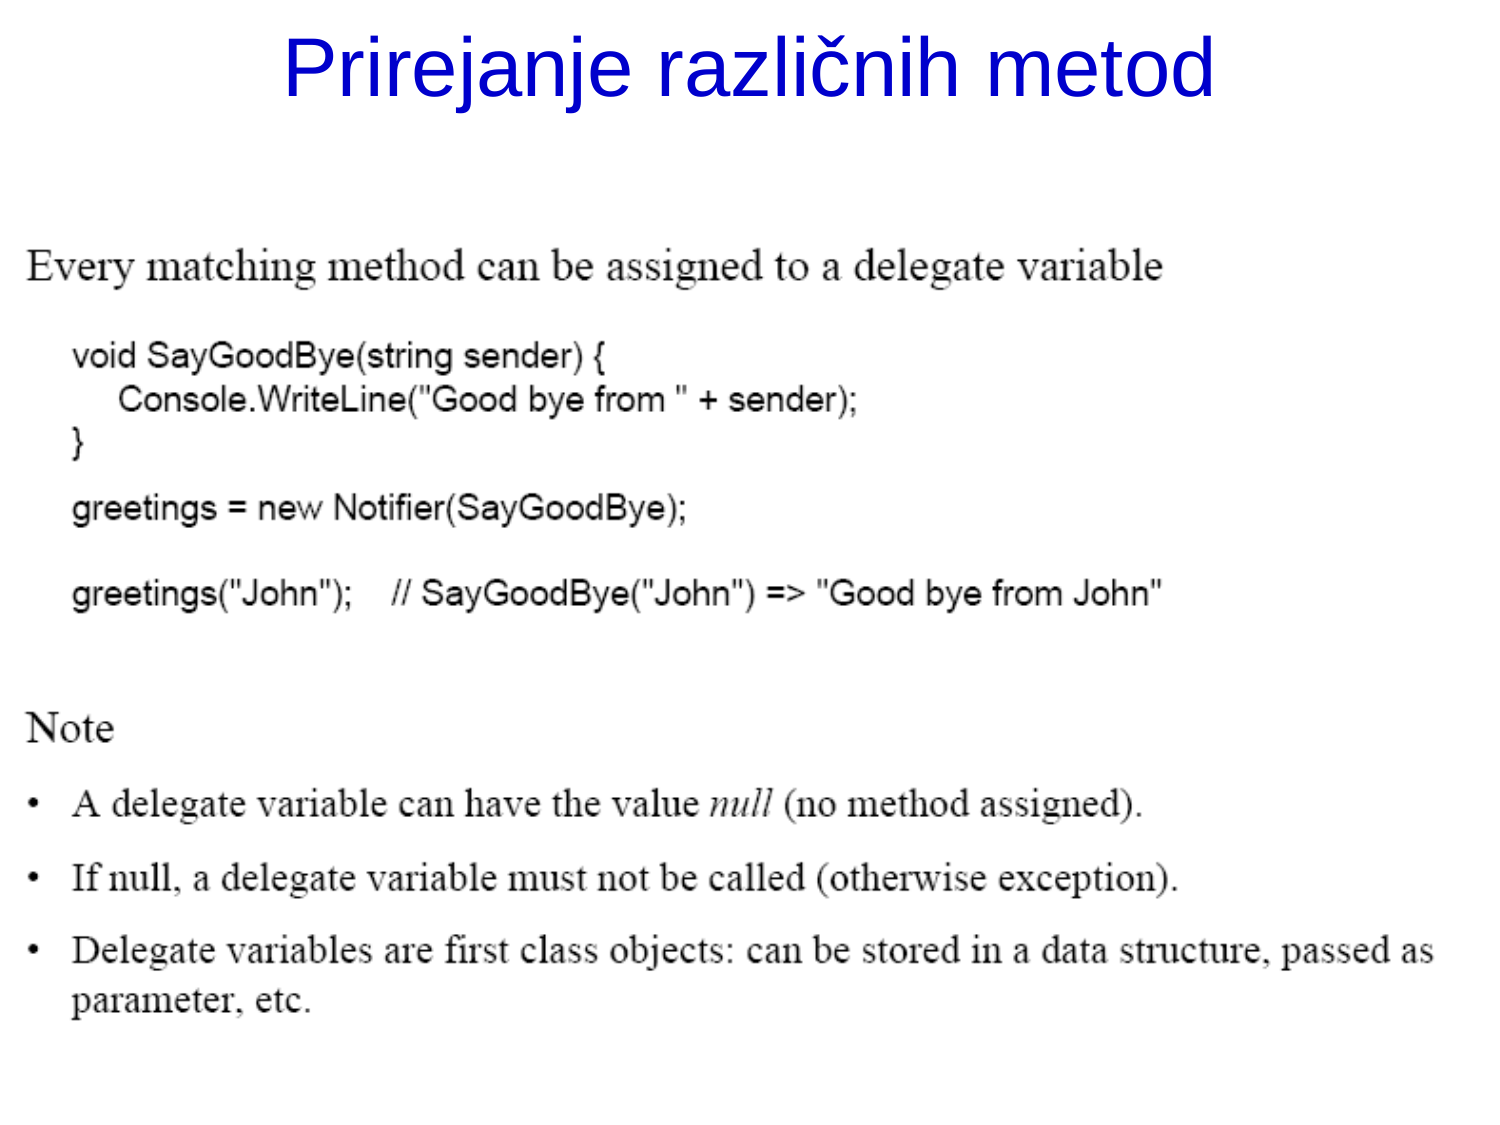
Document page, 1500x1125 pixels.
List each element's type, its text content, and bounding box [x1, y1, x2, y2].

picture [0, 218, 1500, 1049]
title Prirejanje različnih metod [112, 0, 1388, 126]
